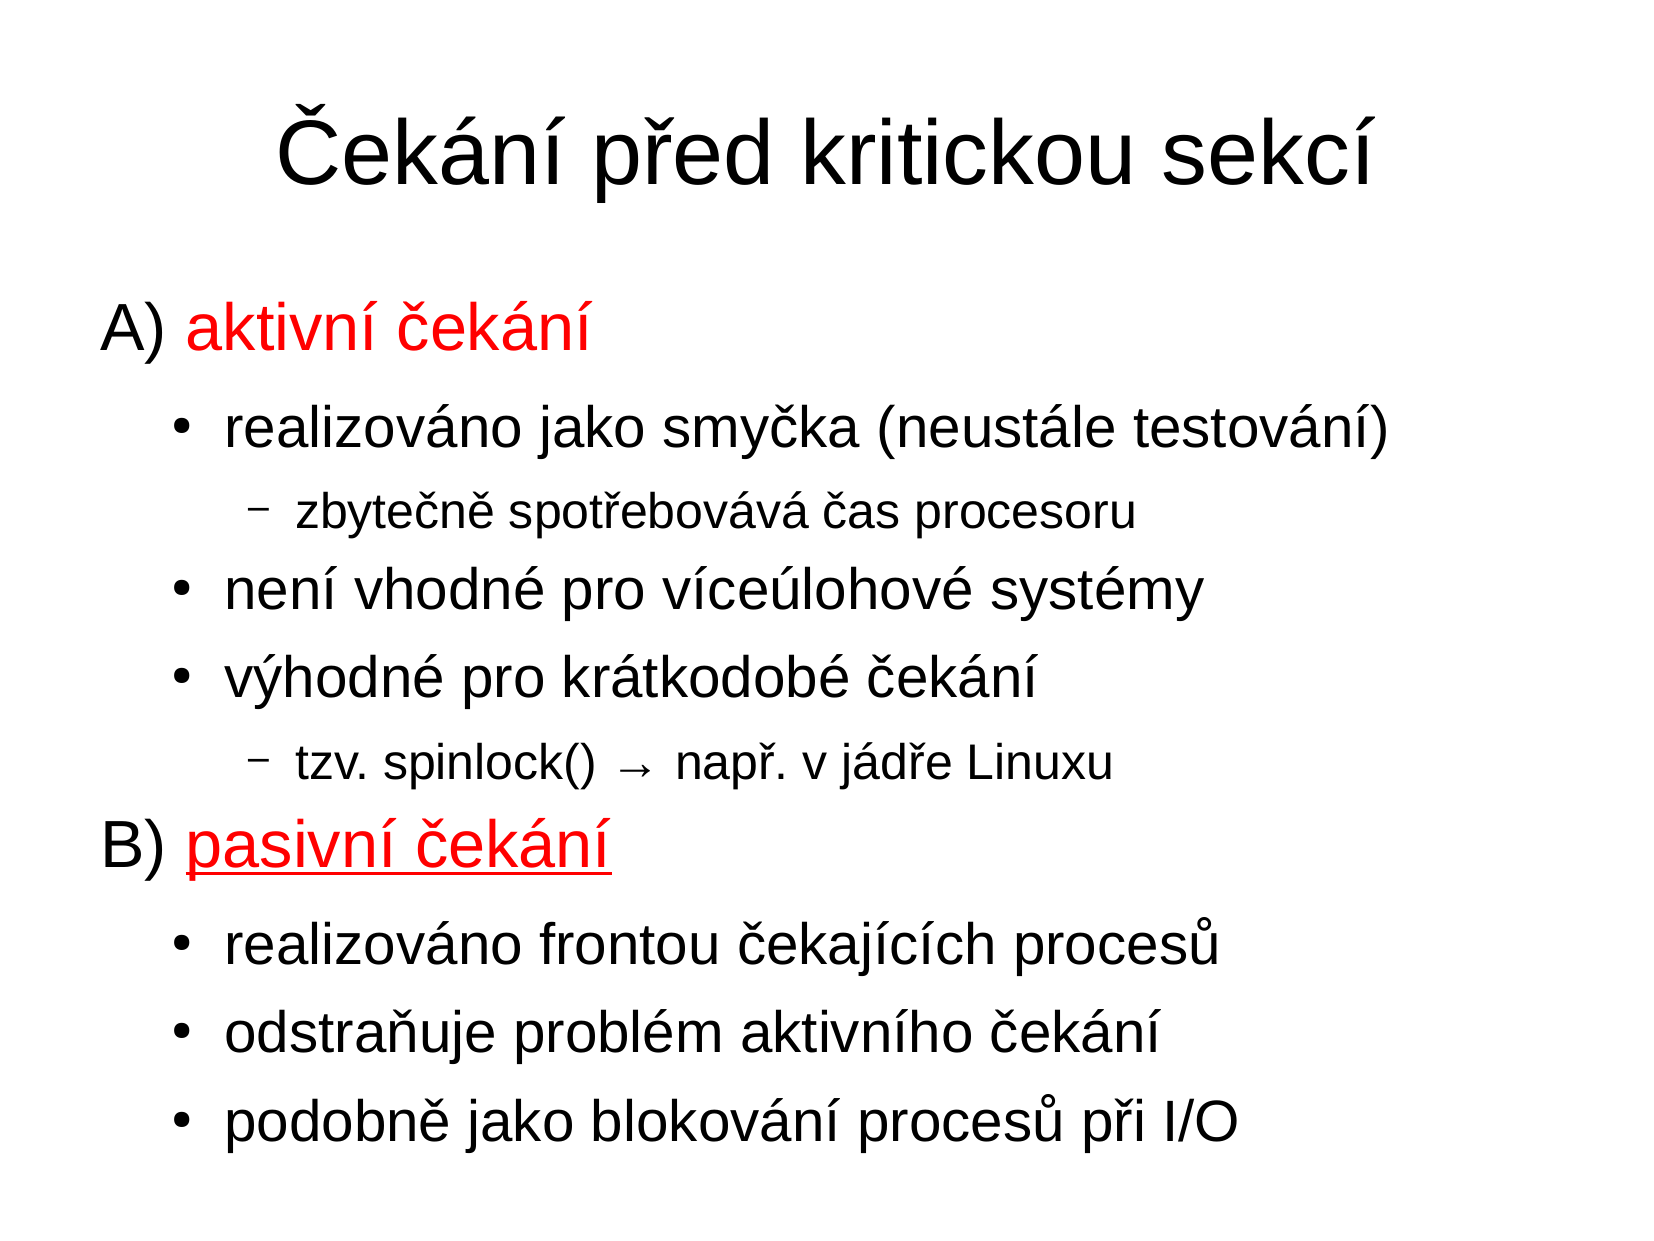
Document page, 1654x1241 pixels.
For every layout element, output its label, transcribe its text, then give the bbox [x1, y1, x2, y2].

list aktivní čekání realizováno jako smyčka (neustále testování) zbytečně spotřebovává čas procesoru není vhodné pro víceúlohové systémy výhodné pro krátkodobé čekání tzv. spinlock() → např. v jádře Linuxu pasivní čekání realizováno frontou čekajících procesů odstraňuje problém aktivního čekání podobně jako blokování procesů při I/O [82, 290, 1571, 1154]
title Čekání před kritickou sekcí [82, 56, 1571, 250]
